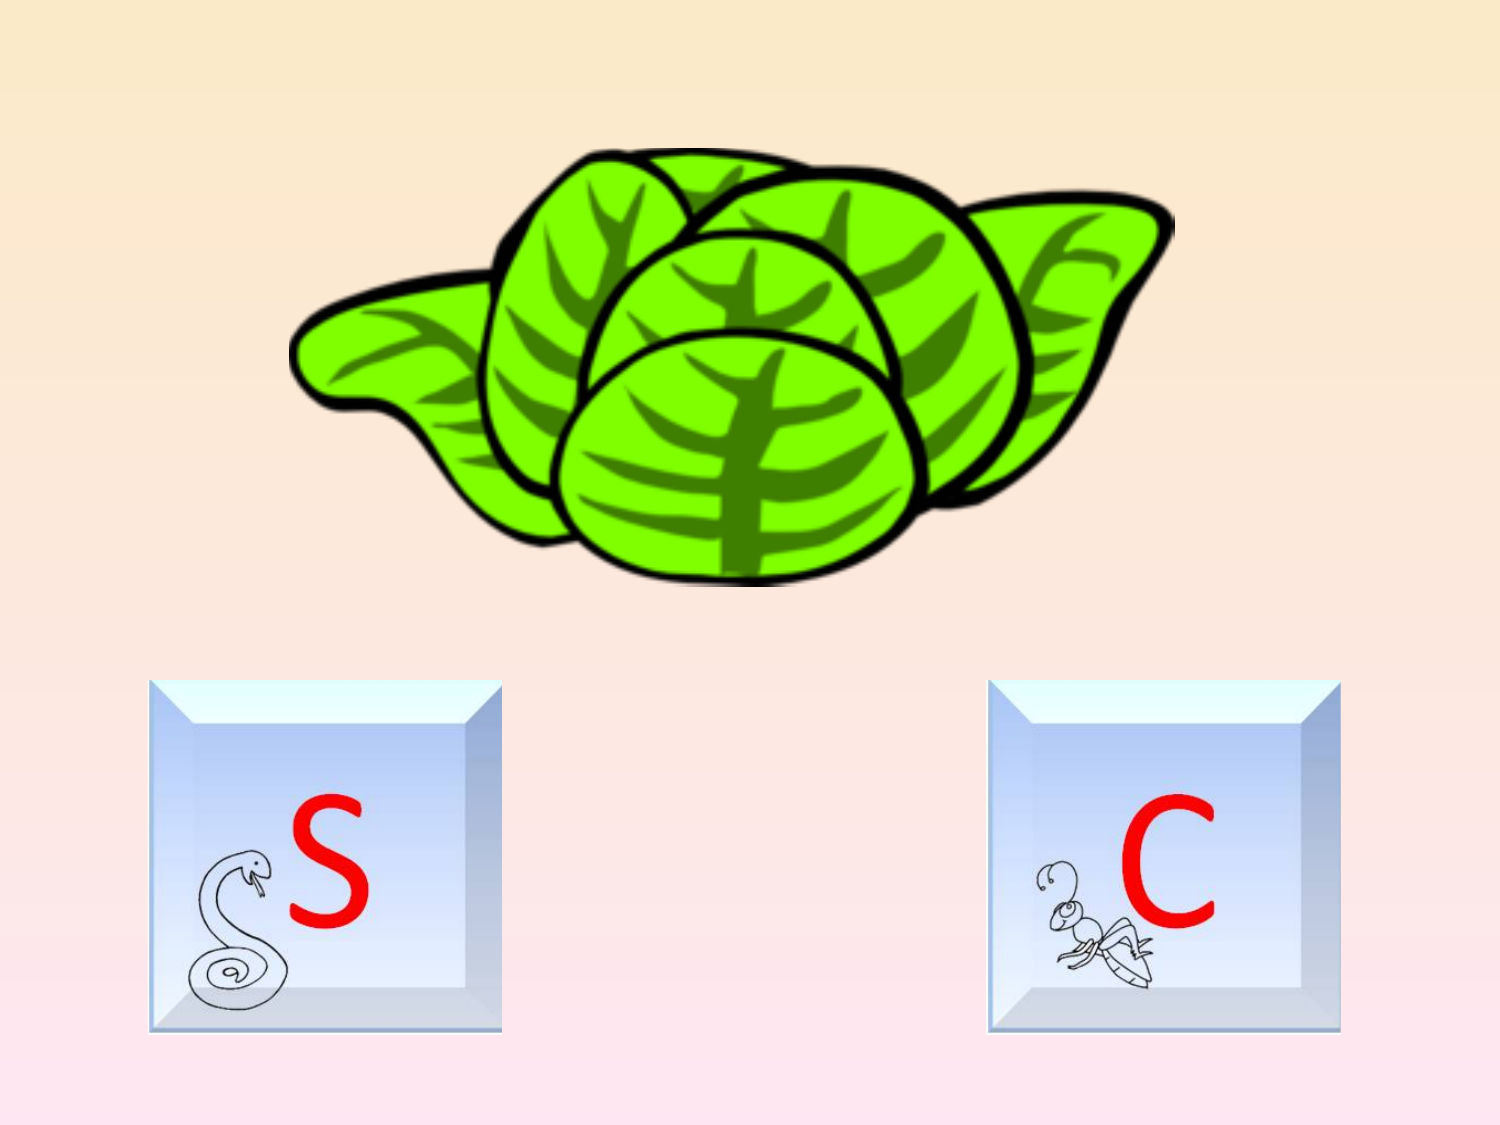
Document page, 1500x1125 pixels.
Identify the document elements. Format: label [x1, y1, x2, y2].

picture [289, 148, 1175, 587]
picture [147, 680, 502, 1035]
picture [986, 680, 1341, 1035]
